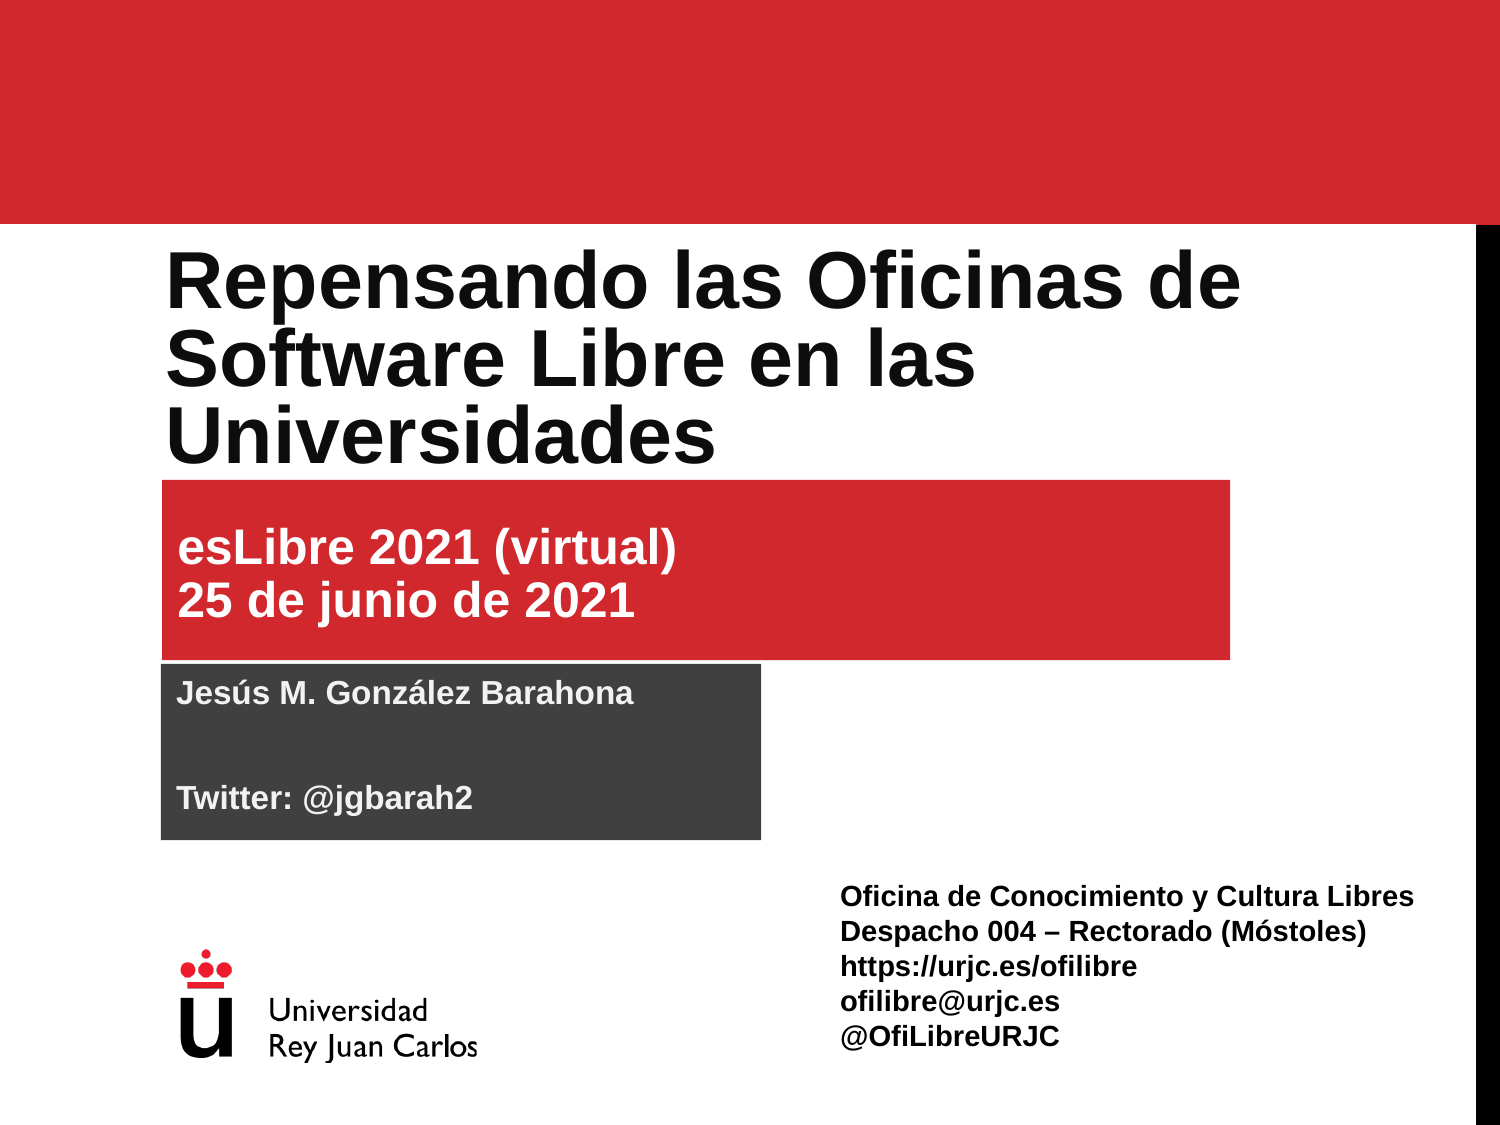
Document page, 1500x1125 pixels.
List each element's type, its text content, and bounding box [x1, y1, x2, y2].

text_box Repensando las Oficinas de Software Libre en las Universidades [150, 216, 1383, 487]
text_box esLibre 2021 (virtual) 25 de junio de 2021 [162, 479, 1231, 661]
text_box Oficina de Conocimiento y Cultura Libres Despacho 004 – Rectorado (Móstoles) https://urjc.es/ofilibre ofilibre@urjc.es @OfiLibreURJC [825, 870, 1446, 1065]
text_box Jesús M. González Barahona Twitter: @jgbarah2 [160, 663, 762, 841]
picture [180, 949, 477, 1063]
text_box [0, 0, 1500, 224]
